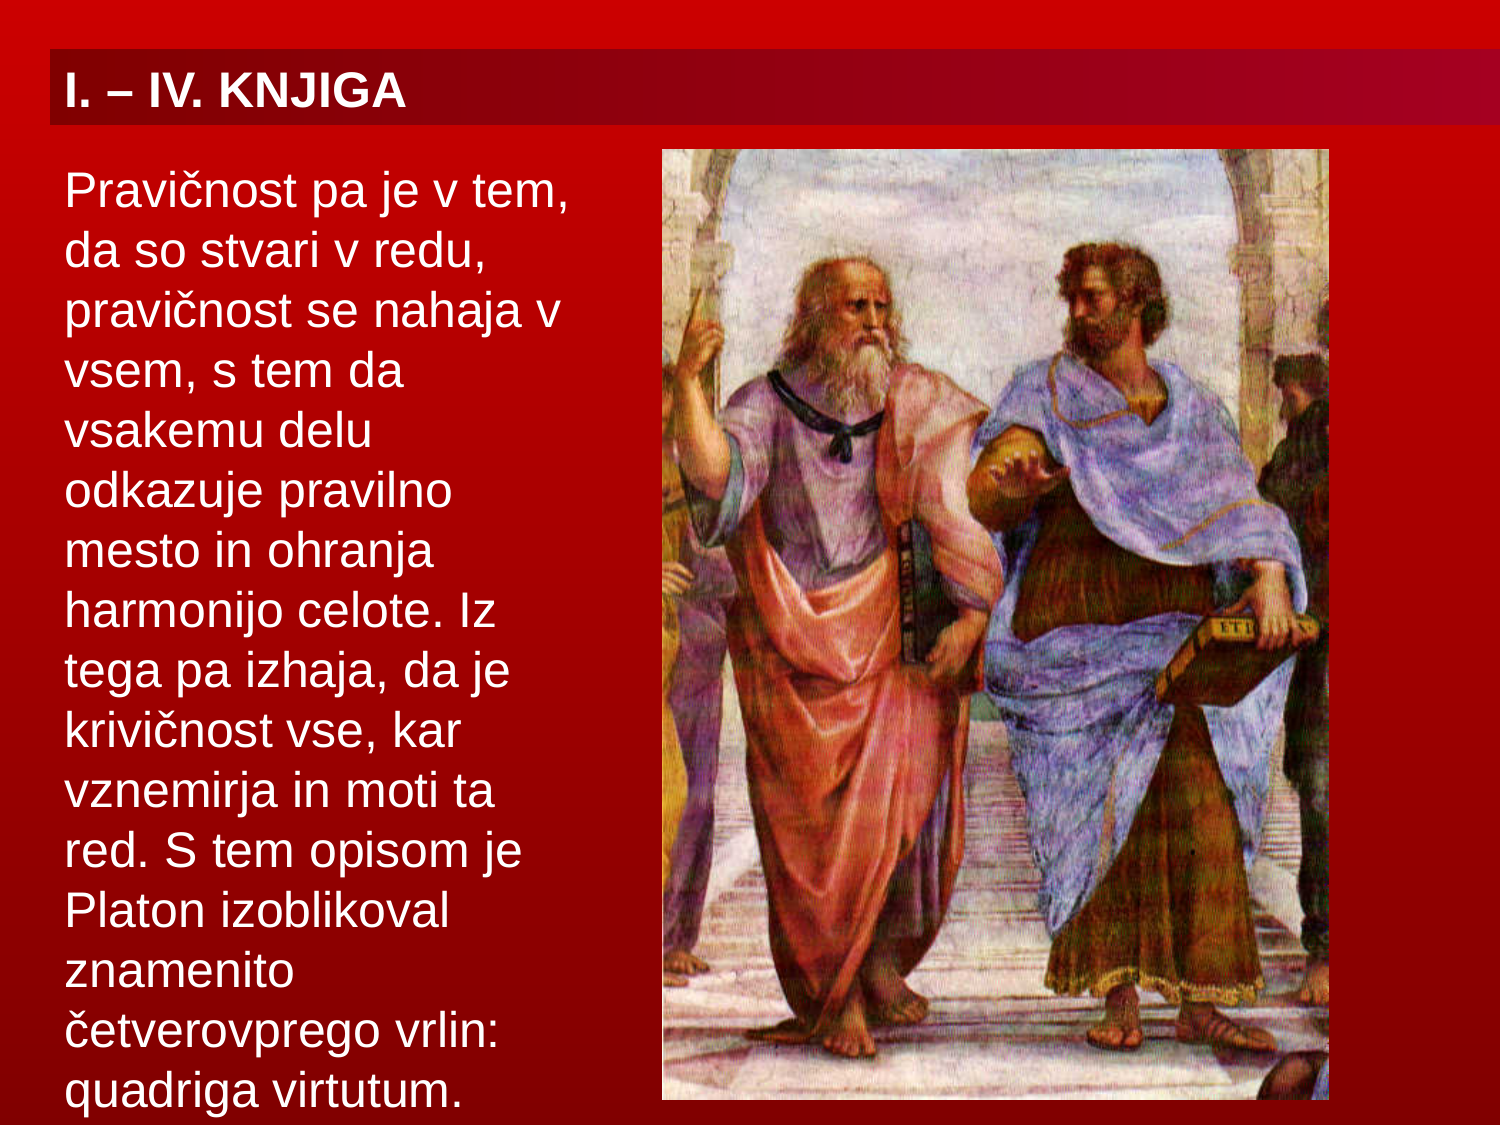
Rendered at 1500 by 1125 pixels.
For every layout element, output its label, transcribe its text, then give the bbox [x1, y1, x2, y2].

picture [662, 149, 1329, 1100]
text_box Pravičnost pa je v tem, da so stvari v redu, pravičnost se nahaja v vsem, s tem da vsakemu delu odkazuje pravilno mesto in ohranja harmonijo celote. Iz tega pa izhaja, da je krivičnost vse, kar vznemirja in moti ta red. S tem opisom je Platon izoblikoval znamenito četverovprego vrlin: quadriga virtutum. [50, 149, 600, 1125]
text_box I. – IV. KNJIGA [50, 49, 1500, 125]
